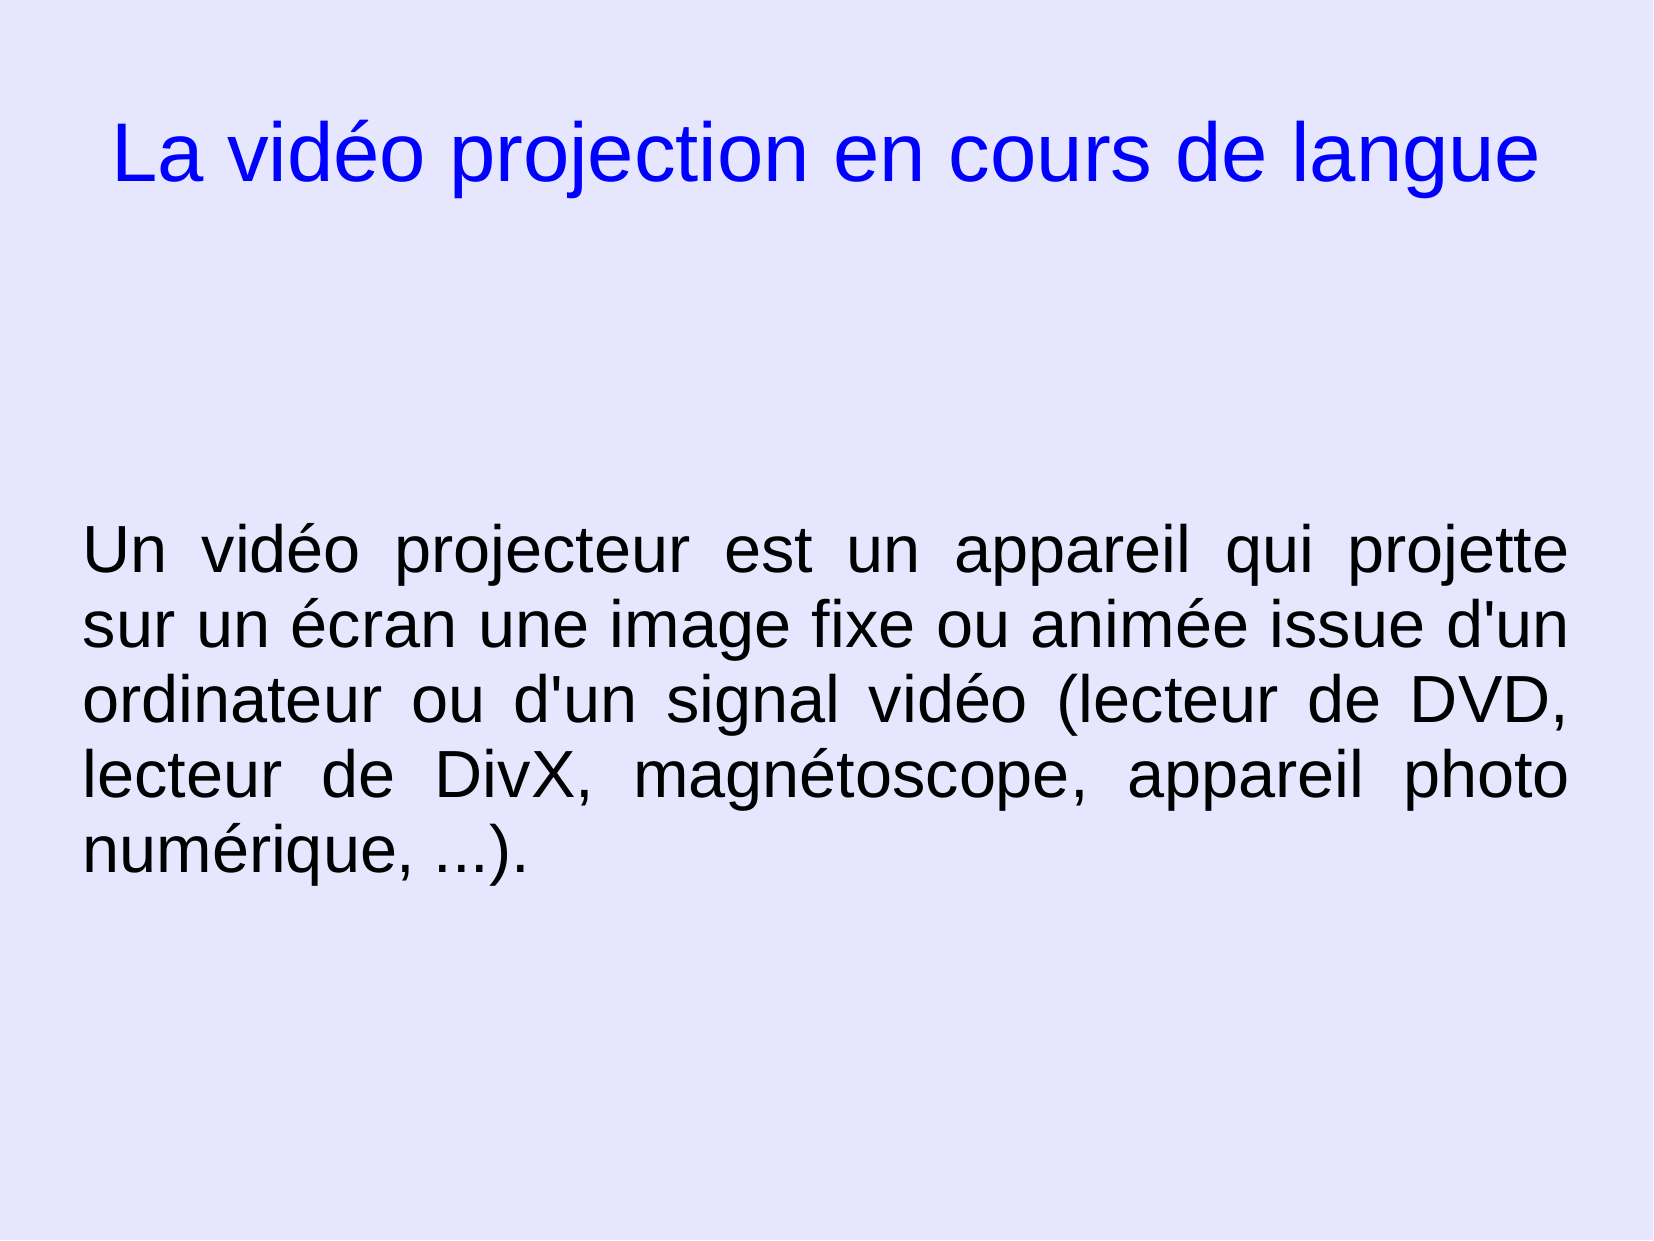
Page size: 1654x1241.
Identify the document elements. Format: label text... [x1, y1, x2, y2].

subtitle Un vidéo projecteur est un appareil qui projette sur un écran une image fixe ou animée issue d'un ordinateur ou d'un signal vidéo (lecteur de DVD, lecteur de DivX, magnétoscope, appareil photo numérique, ...). [82, 290, 1571, 1109]
title La vidéo projection en cours de langue [82, 56, 1571, 250]
